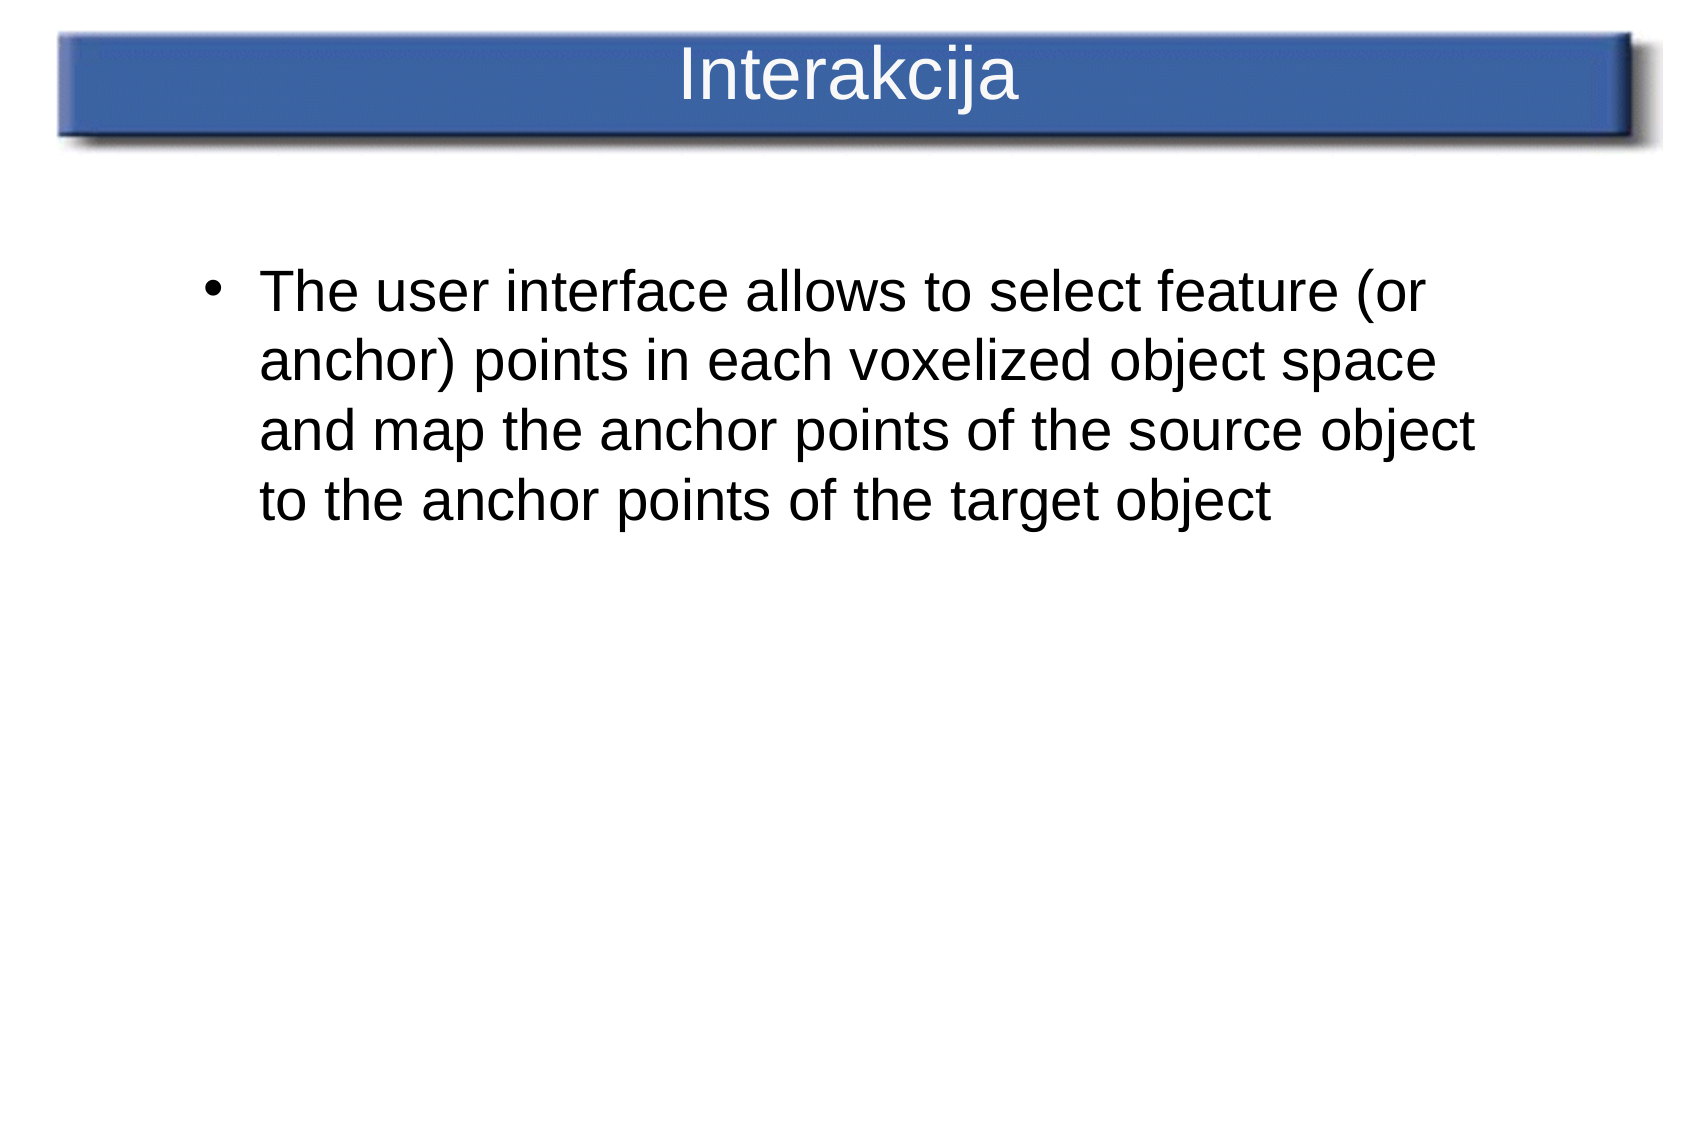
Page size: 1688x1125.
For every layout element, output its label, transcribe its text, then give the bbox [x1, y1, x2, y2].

list The user interface allows to select feature (or anchor) points in each voxelized object space and map the anchor points of the source object to the anchor points of the target object [188, 245, 1500, 1013]
title Interakcija [188, 17, 1509, 122]
picture [56, 29, 1663, 156]
